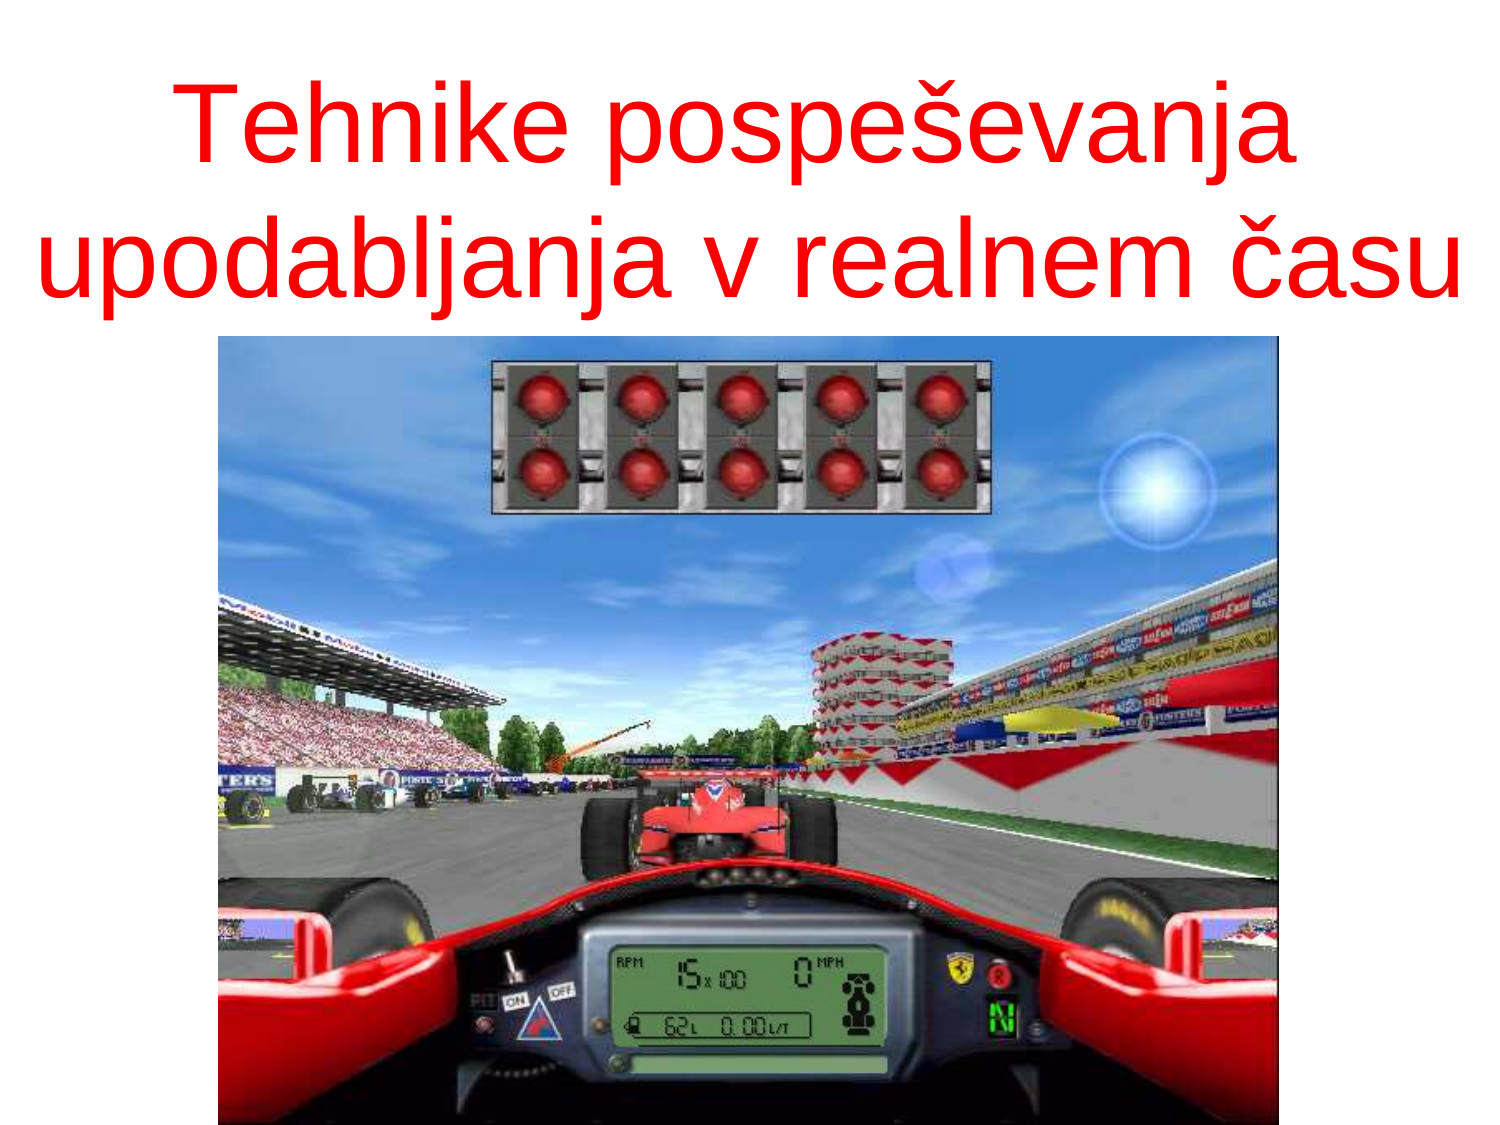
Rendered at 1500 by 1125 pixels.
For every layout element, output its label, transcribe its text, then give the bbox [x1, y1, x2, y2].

picture [218, 336, 1279, 1125]
text_box Tehnike pospeševanja upodabljanja v realnem času [0, 42, 1500, 329]
